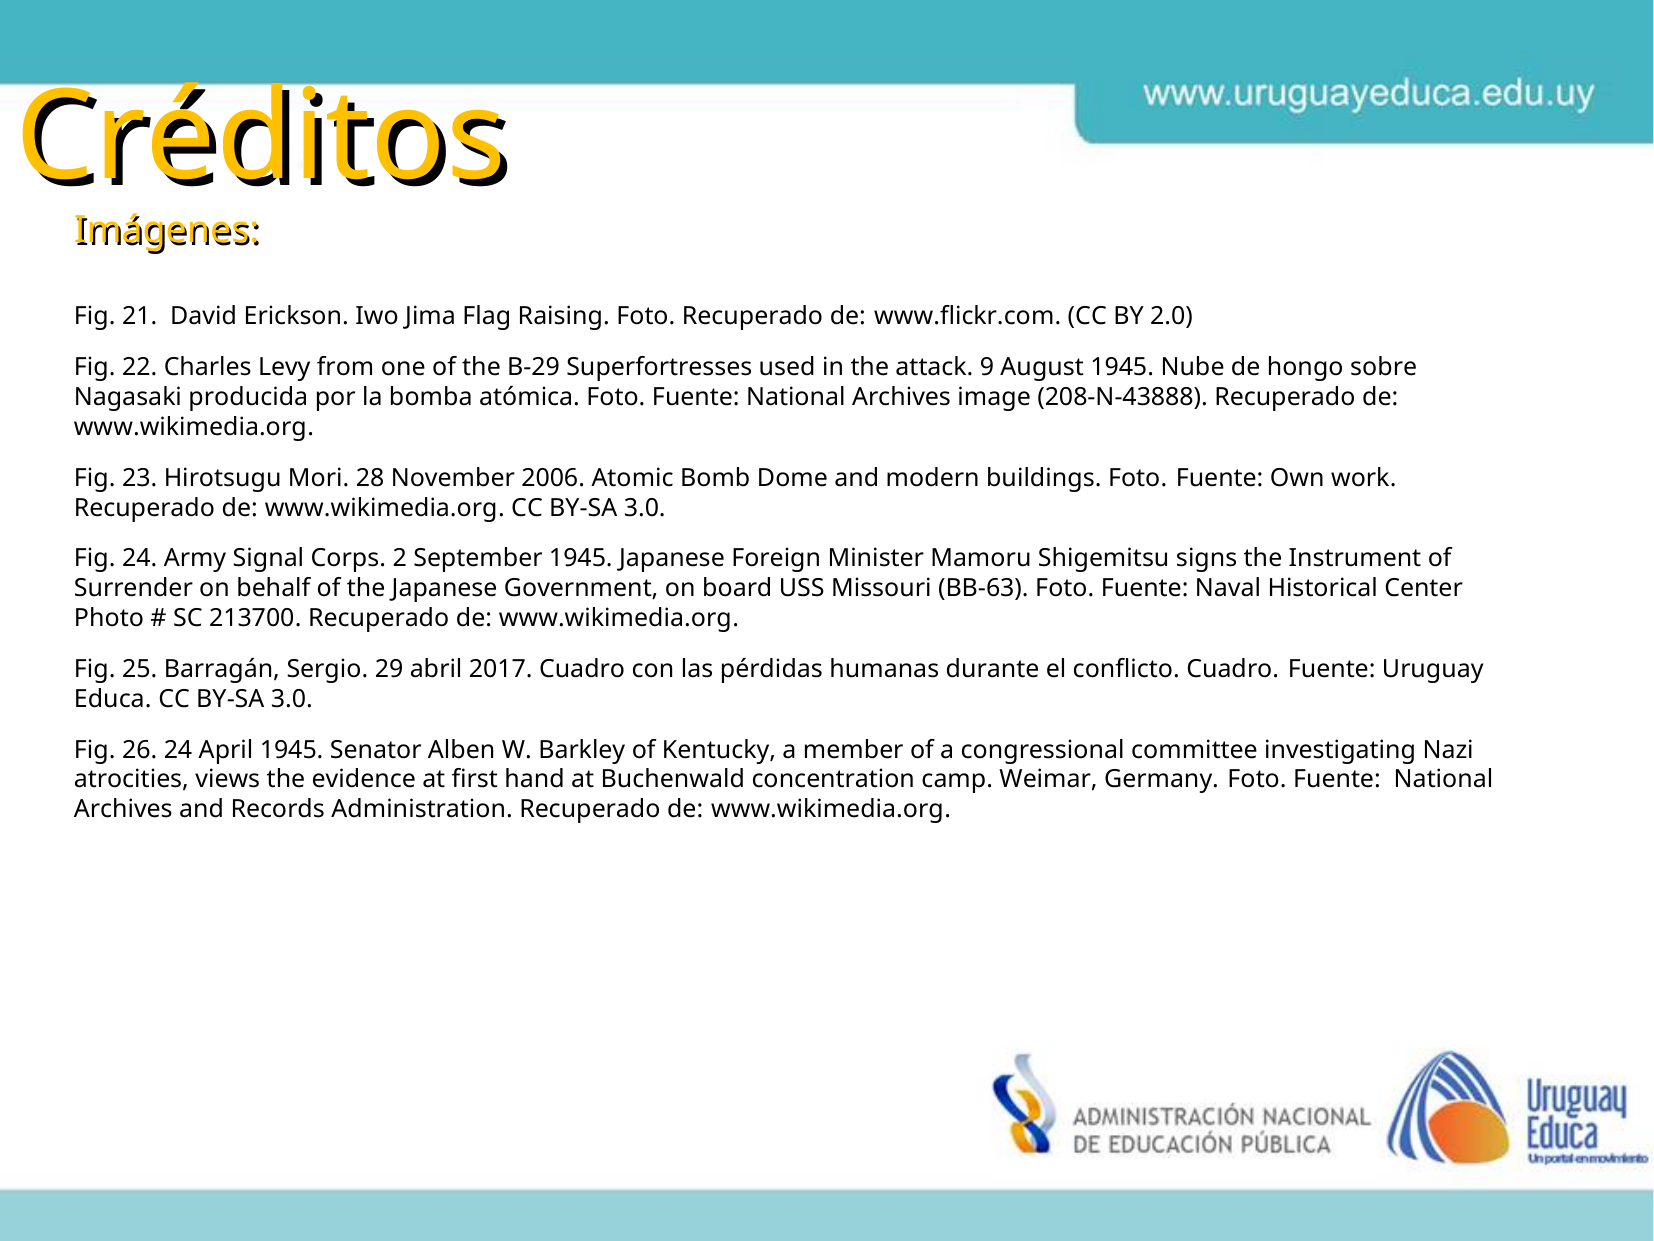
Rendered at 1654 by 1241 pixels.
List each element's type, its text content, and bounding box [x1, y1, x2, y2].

title Créditos [0, 21, 1055, 237]
list Imágenes: Fig. 21. David Erickson. Iwo Jima Flag Raising. Foto. Recuperado de: www.flickr.com. (CC BY 2.0) Fig. 22. Charles Levy from one of the B-29 Superfortresses used in the attack. 9 August 1945. Nube de hongo sobre Nagasaki producida por la bomba atómica. Foto. Fuente: National Archives image (208-N-43888). Recuperado de: www.wikimedia.org. Fig. 23. Hirotsugu Mori. 28 November 2006. Atomic Bomb Dome and modern buildings. Foto. Fuente: Own work. Recuperado de: www.wikimedia.org. CC BY-SA 3.0. Fig. 24. Army Signal Corps. 2 September 1945. Japanese Foreign Minister Mamoru Shigemitsu signs the Instrument of Surrender on behalf of the Japanese Government, on board USS Missouri (BB-63). Foto. Fuente: Naval Historical Center Photo # SC 213700. Recuperado de: www.wikimedia.org. Fig. 25. Barragán, Sergio. 29 abril 2017. Cuadro con las pérdidas humanas durante el conflicto. Cuadro. Fuente: Uruguay Educa. CC BY-SA 3.0. Fig. 26. 24 April 1945. Senator Alben W. Barkley of Kentucky, a member of a congressional committee investigating Nazi atrocities, views the evidence at first hand at Buchenwald concentration camp. Weimar, Germany. Foto. Fuente: National Archives and Records Administration. Recuperado de: www.wikimedia.org. [59, 206, 1548, 1081]
picture [0, 0, 1654, 1241]
